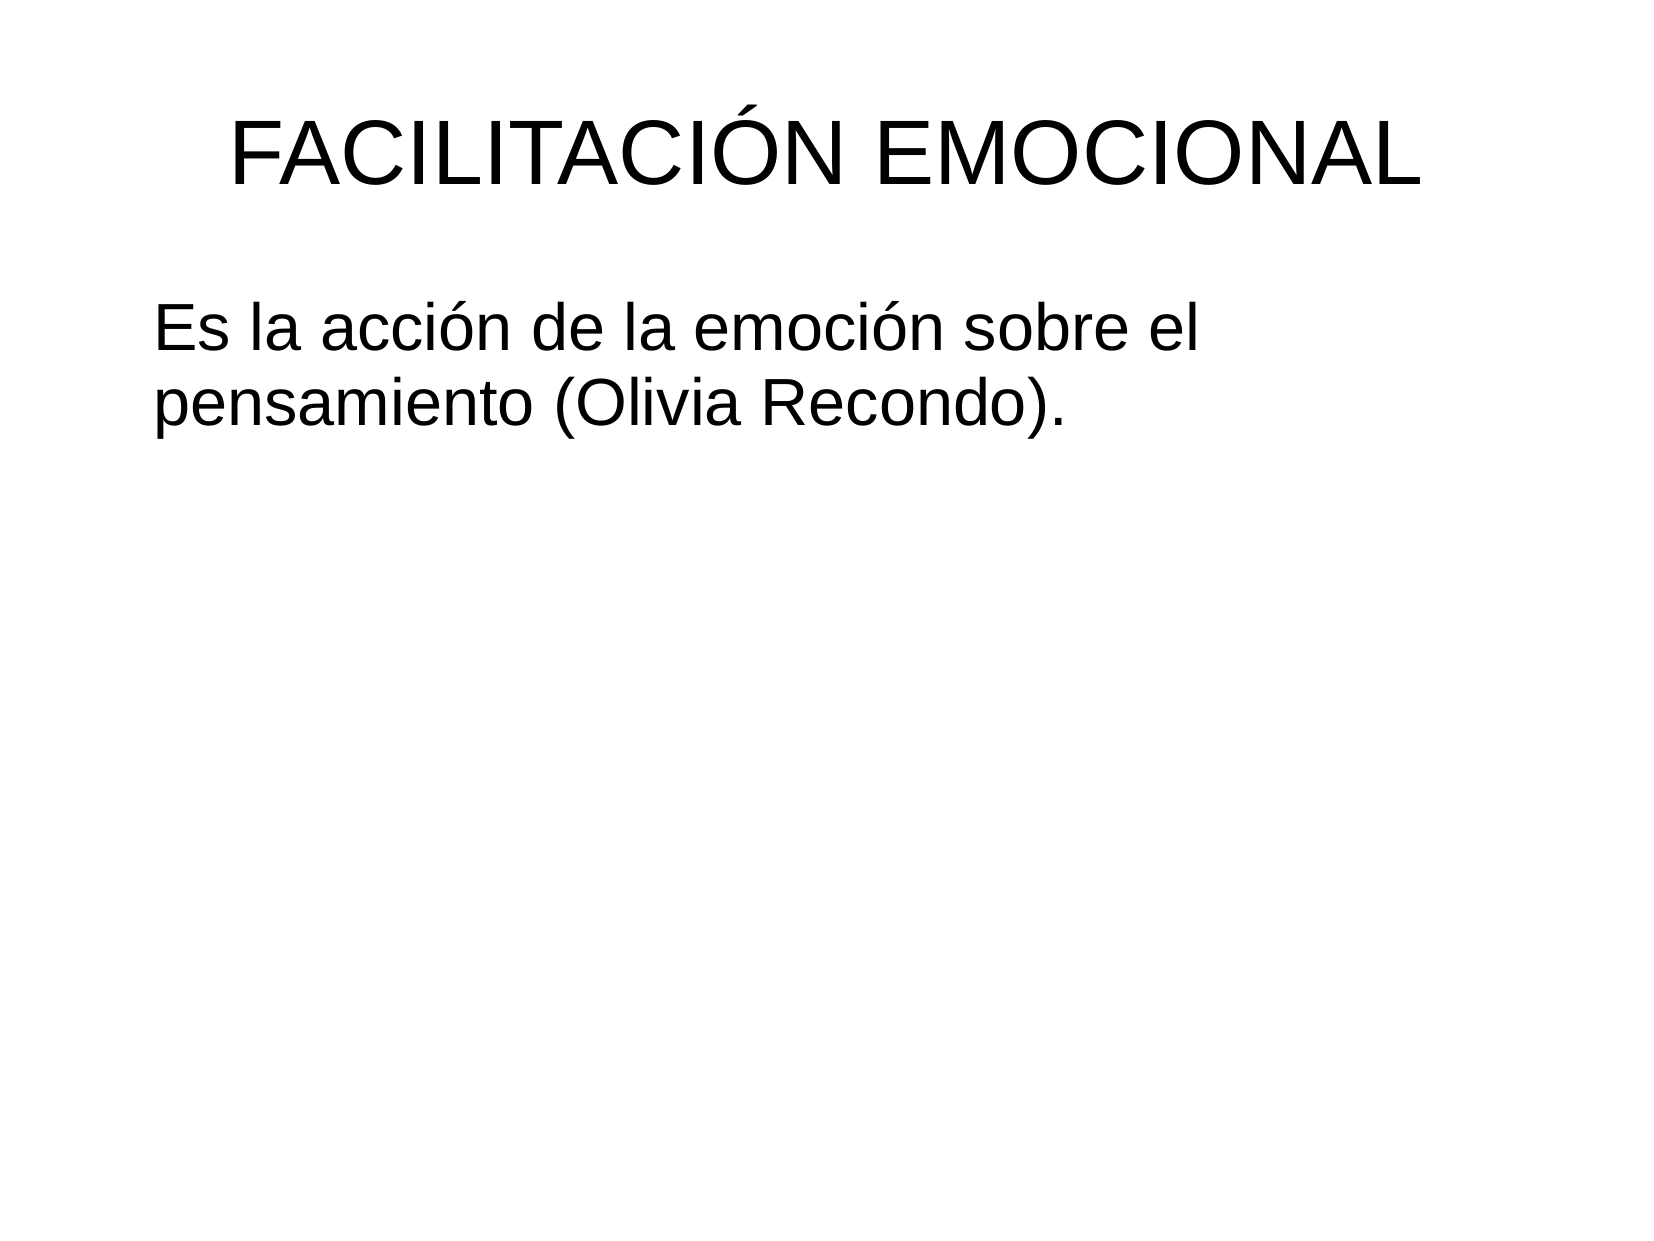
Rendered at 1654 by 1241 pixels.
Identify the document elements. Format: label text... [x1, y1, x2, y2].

list Es la acción de la emoción sobre el pensamiento (Olivia Recondo). [82, 290, 1571, 1109]
title FACILITACIÓN EMOCIONAL [82, 49, 1571, 257]
